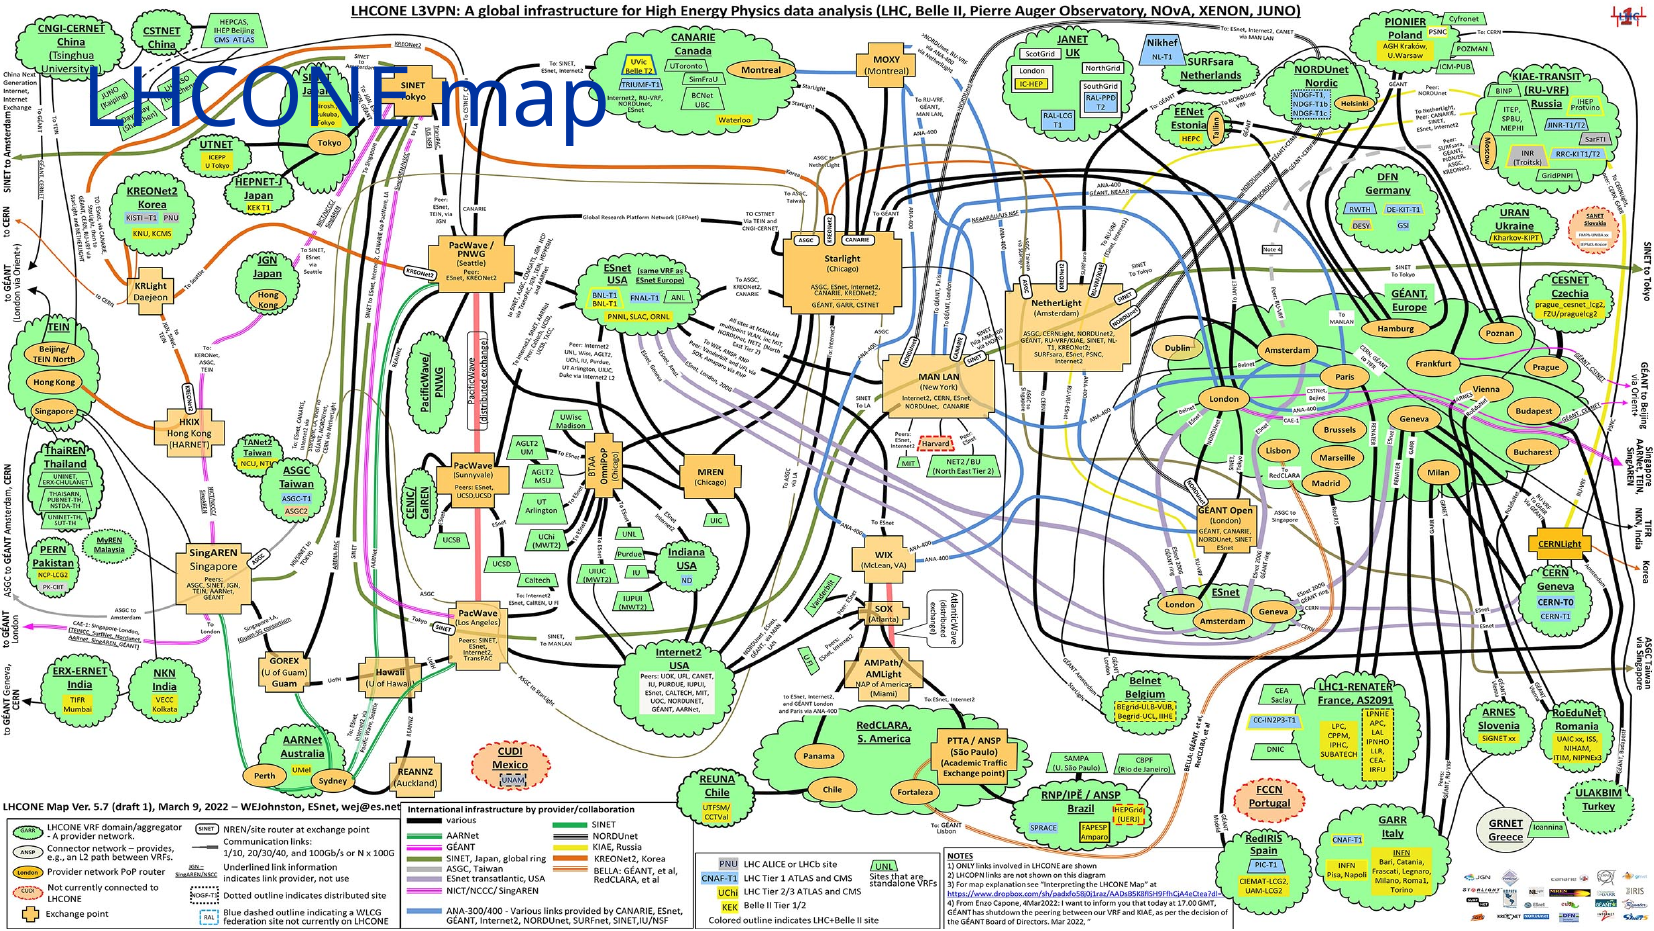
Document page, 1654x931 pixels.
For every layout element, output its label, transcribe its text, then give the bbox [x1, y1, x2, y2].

picture [0, 0, 1654, 931]
title LHCONE map [82, 37, 1571, 193]
